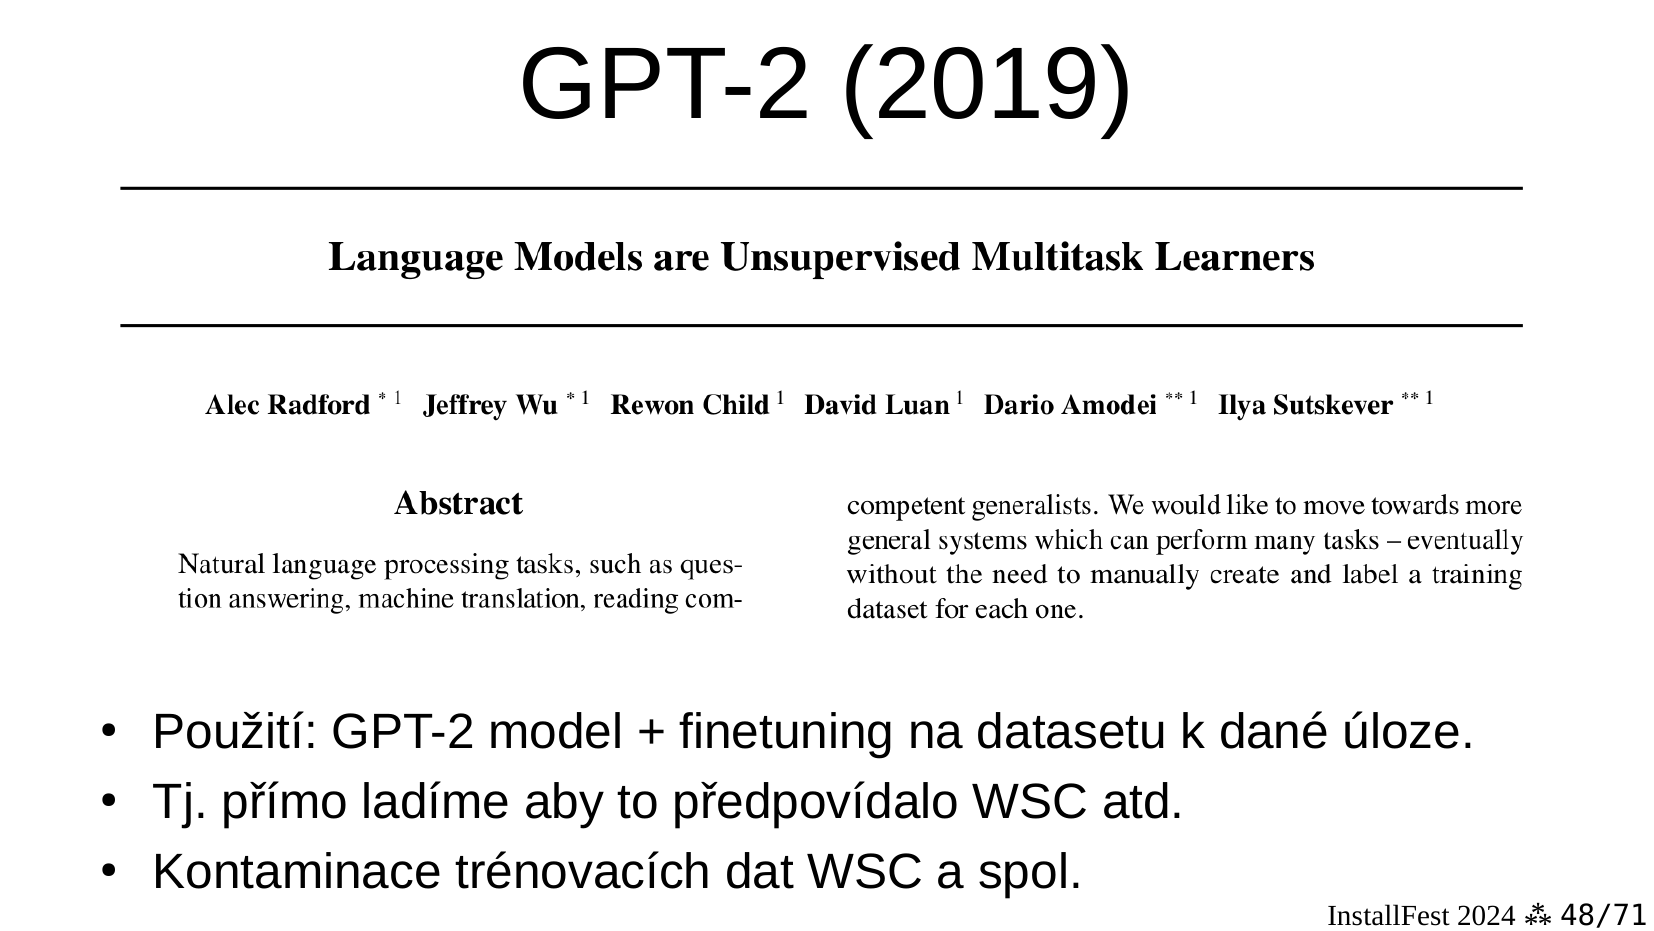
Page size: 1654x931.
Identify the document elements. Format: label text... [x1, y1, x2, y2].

picture [75, 138, 1576, 622]
list Použití: GPT-2 model + finetuning na datasetu k dané úloze. Tj. přímo ladíme aby to předpovídalo WSC atd. Kontaminace trénovacích dat WSC a spol. [82, 265, 1571, 906]
title GPT-2 (2019) [82, 26, 1571, 141]
